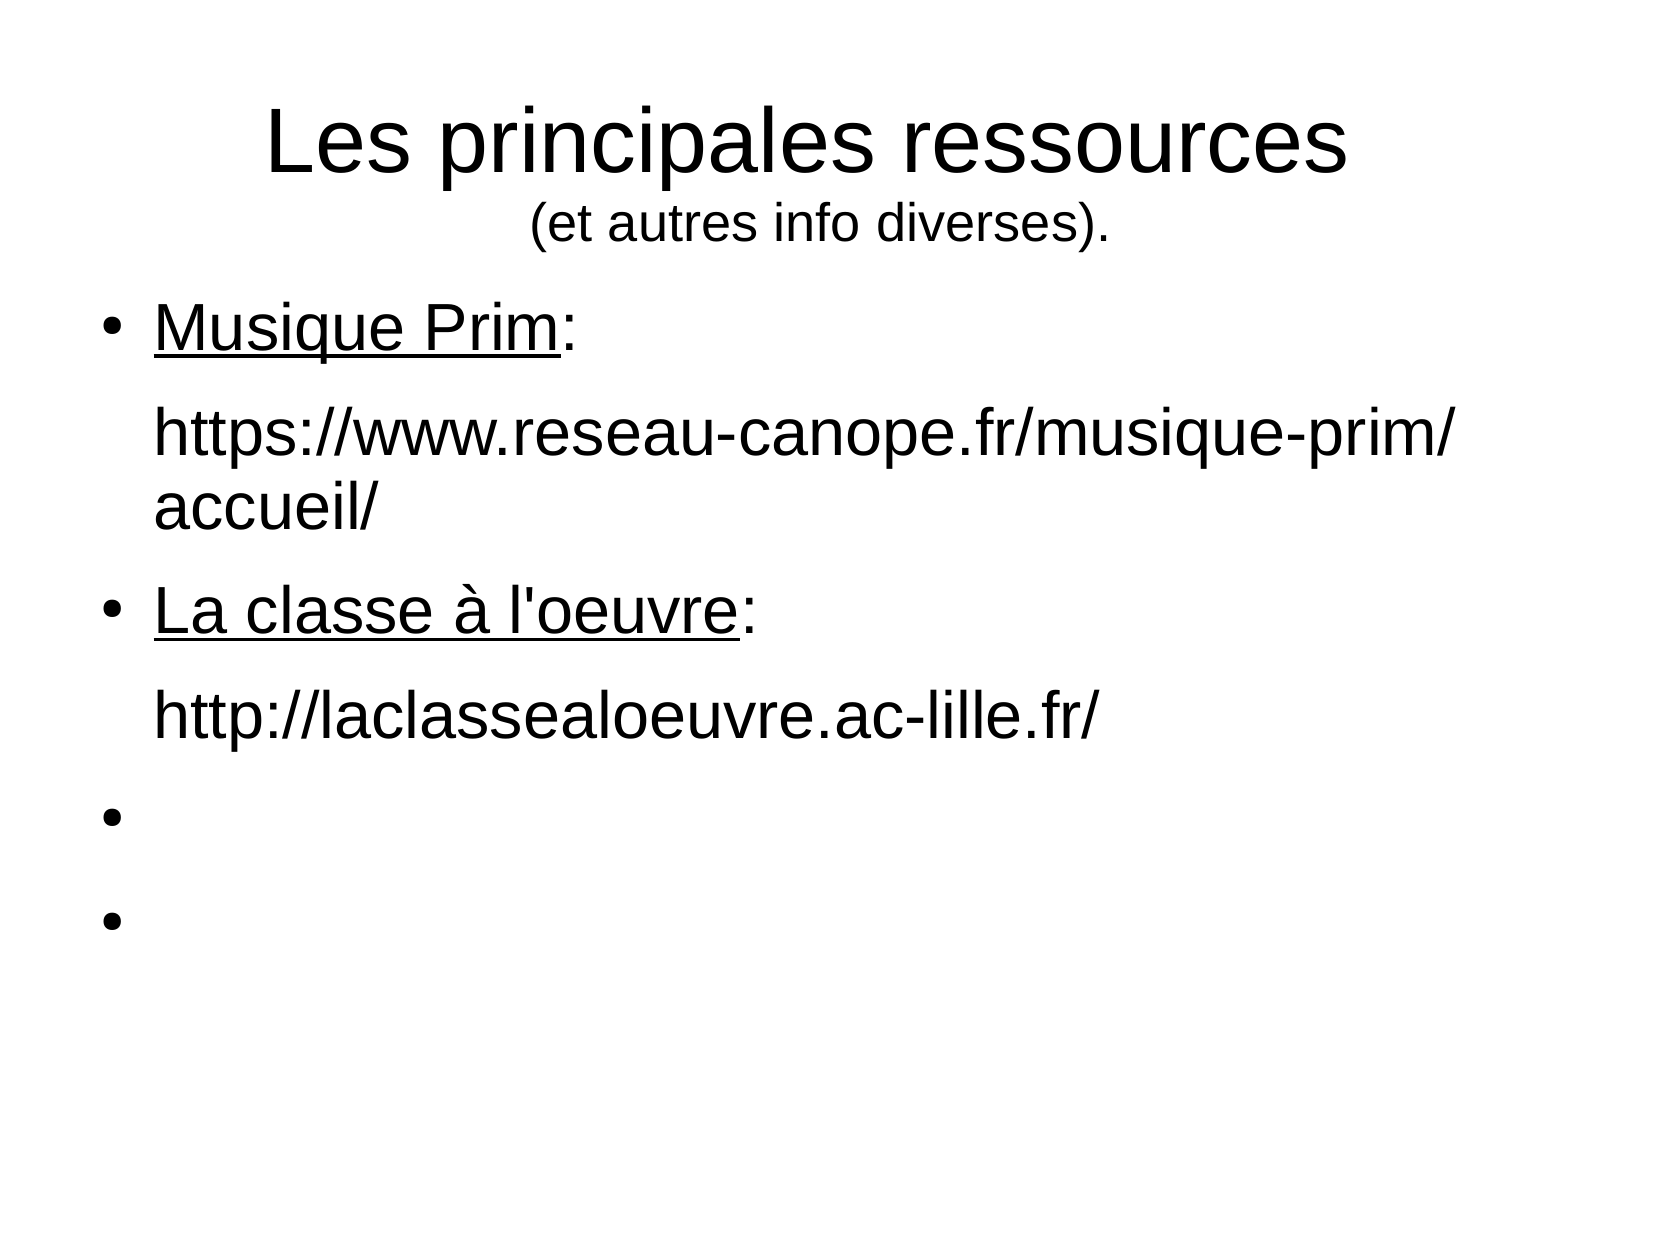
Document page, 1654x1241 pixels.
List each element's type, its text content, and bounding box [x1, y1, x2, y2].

list Musique Prim: https://www.reseau-canope.fr/musique-prim/accueil/ La classe à l'oeuvre: http://laclassealoeuvre.ac-lille.fr/ [82, 290, 1571, 1109]
title Les principales ressources (et autres info diverses). [76, 67, 1565, 275]
